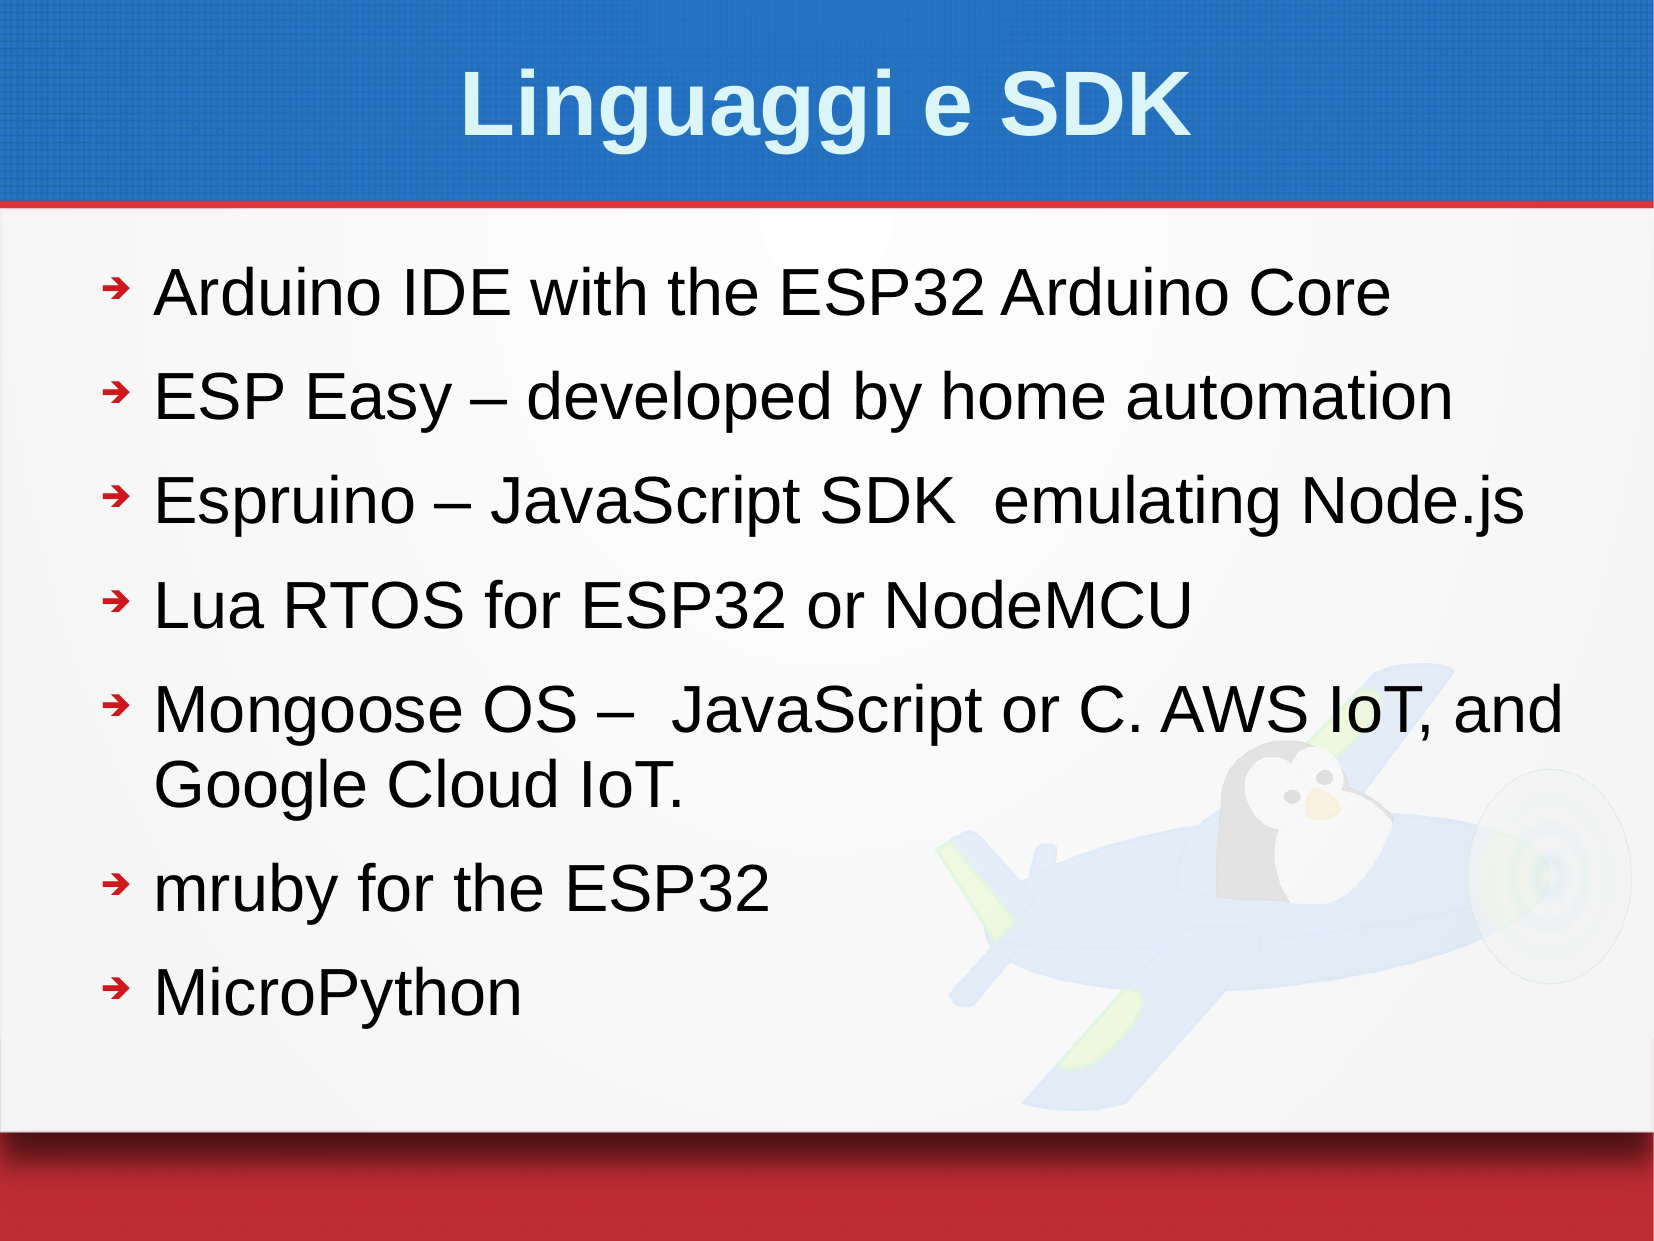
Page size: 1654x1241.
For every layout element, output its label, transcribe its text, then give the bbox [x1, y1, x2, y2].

list Arduino IDE with the ESP32 Arduino Core ESP Easy – developed by home automation Espruino – JavaScript SDK emulating Node.js Lua RTOS for ESP32 or NodeMCU Mongoose OS – JavaScript or C. AWS IoT, and Google Cloud IoT. mruby for the ESP32 MicroPython [82, 255, 1571, 1081]
title Linguaggi e SDK [82, 20, 1571, 186]
picture [0, 0, 1654, 1241]
